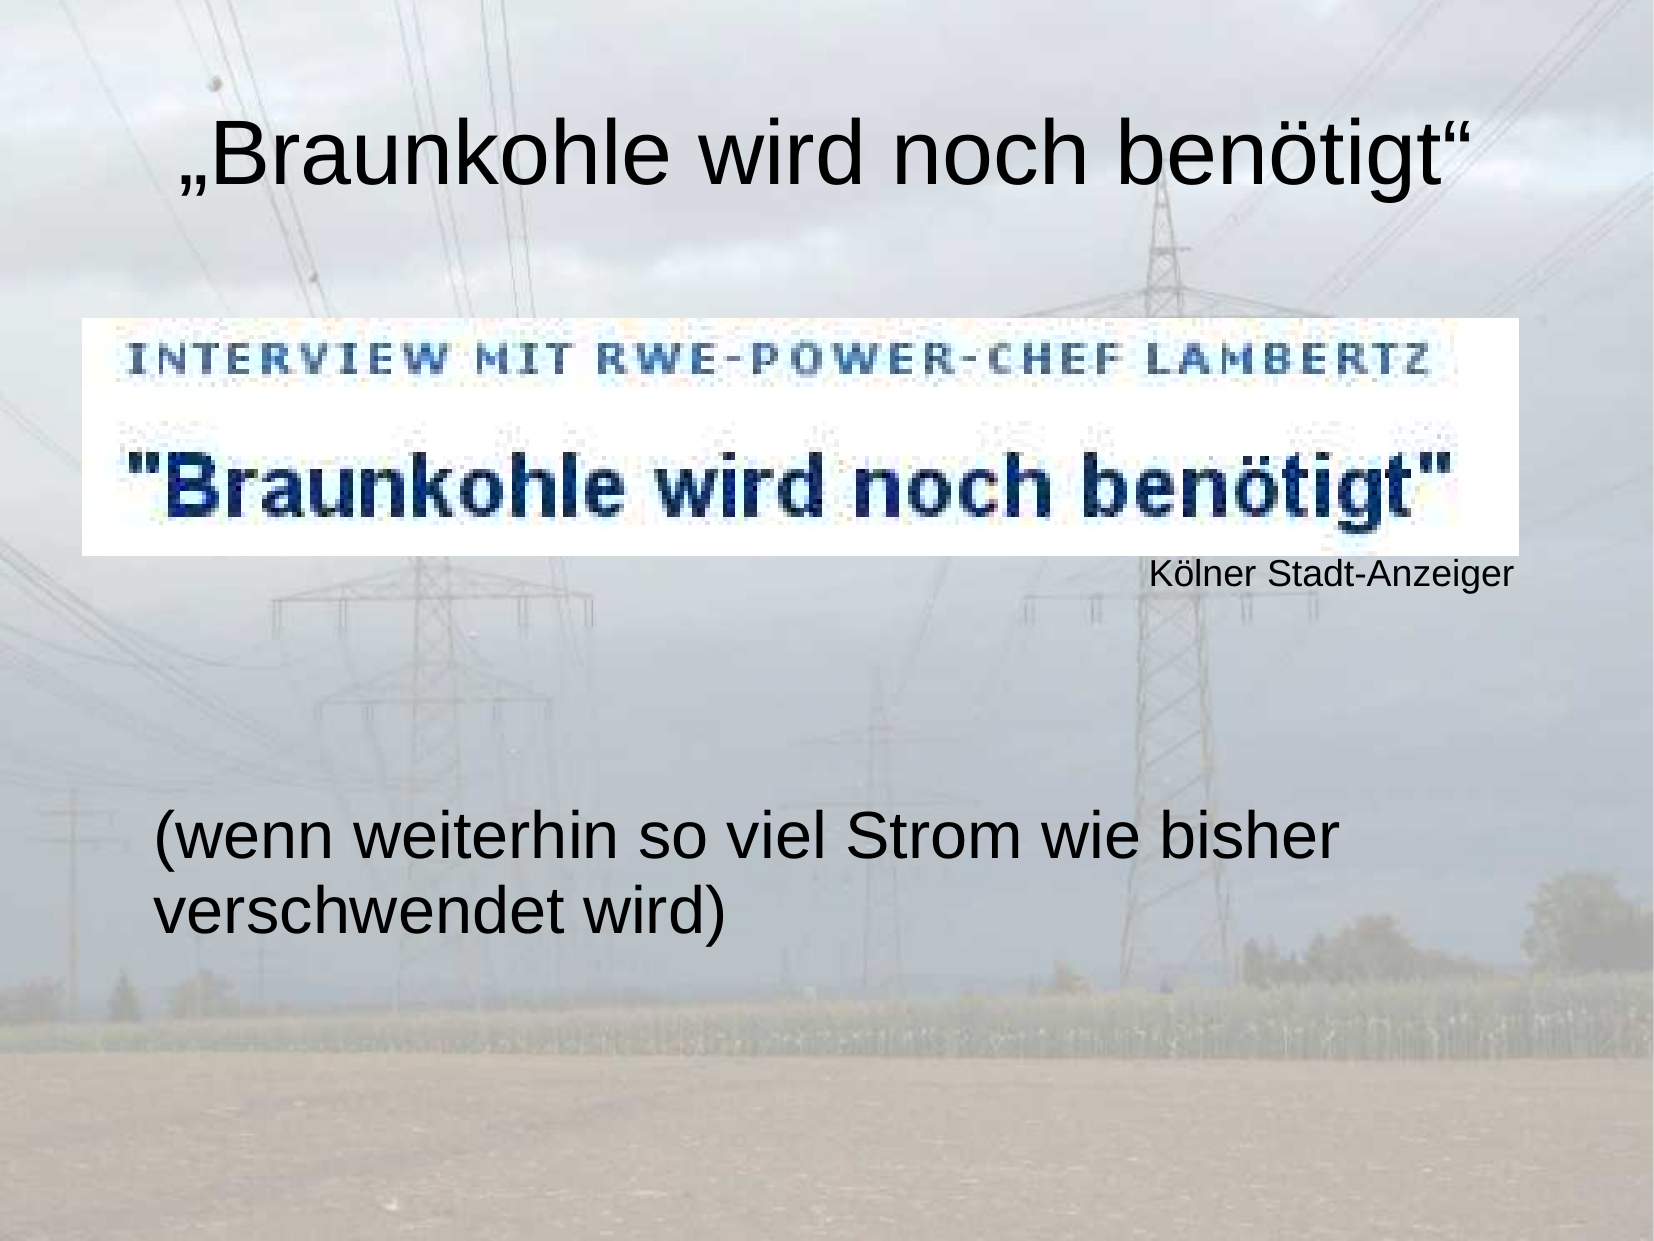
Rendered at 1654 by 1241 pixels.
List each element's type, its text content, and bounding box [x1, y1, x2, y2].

picture [0, 0, 1654, 1241]
text_box Kölner Stadt-Anzeiger [1133, 545, 1530, 603]
list (wenn weiterhin so viel Strom wie bisher verschwendet wird) [82, 290, 1571, 1109]
title „Braunkohle wird noch benötigt“ [82, 49, 1571, 257]
